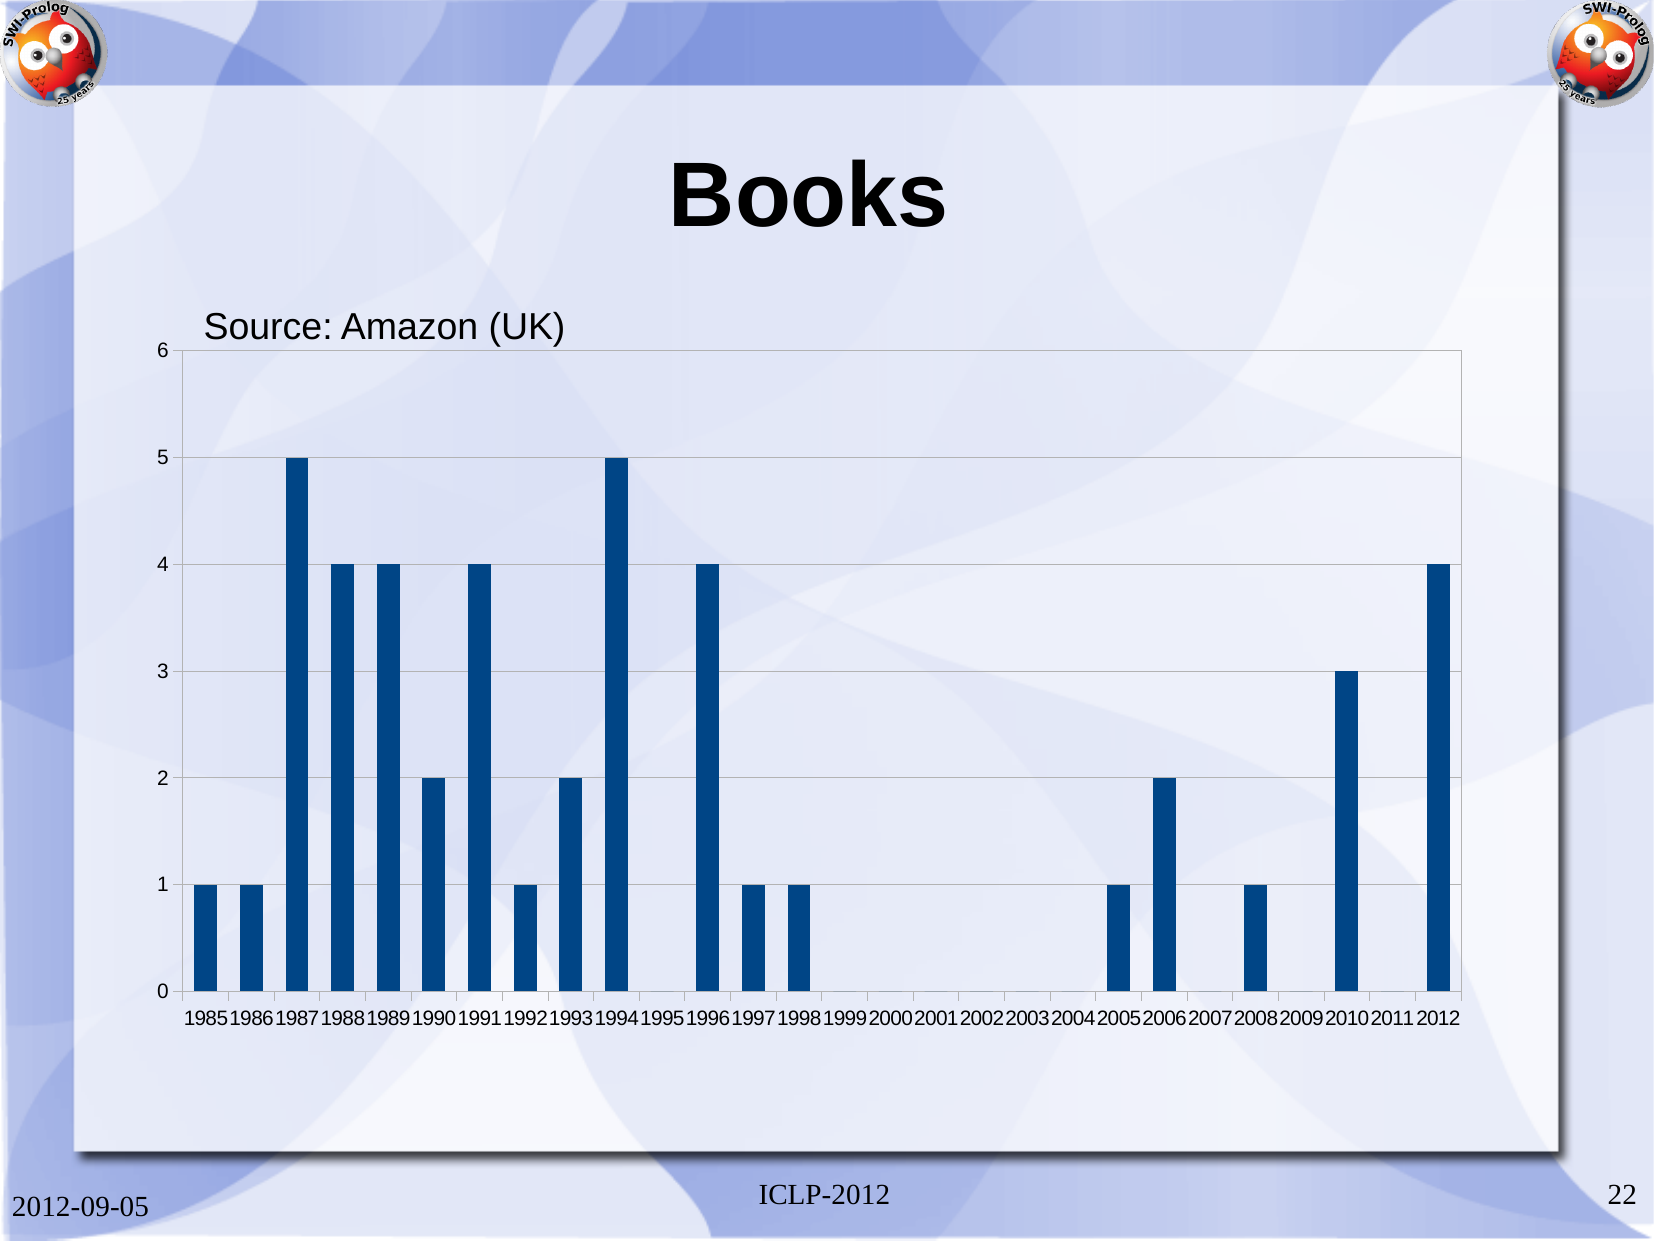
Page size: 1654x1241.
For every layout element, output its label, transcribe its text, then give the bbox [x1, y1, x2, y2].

picture [0, 0, 1654, 1241]
title Books [82, 90, 1536, 298]
chart [129, 324, 1489, 1045]
text_box Source: Amazon (UK) [188, 297, 581, 355]
